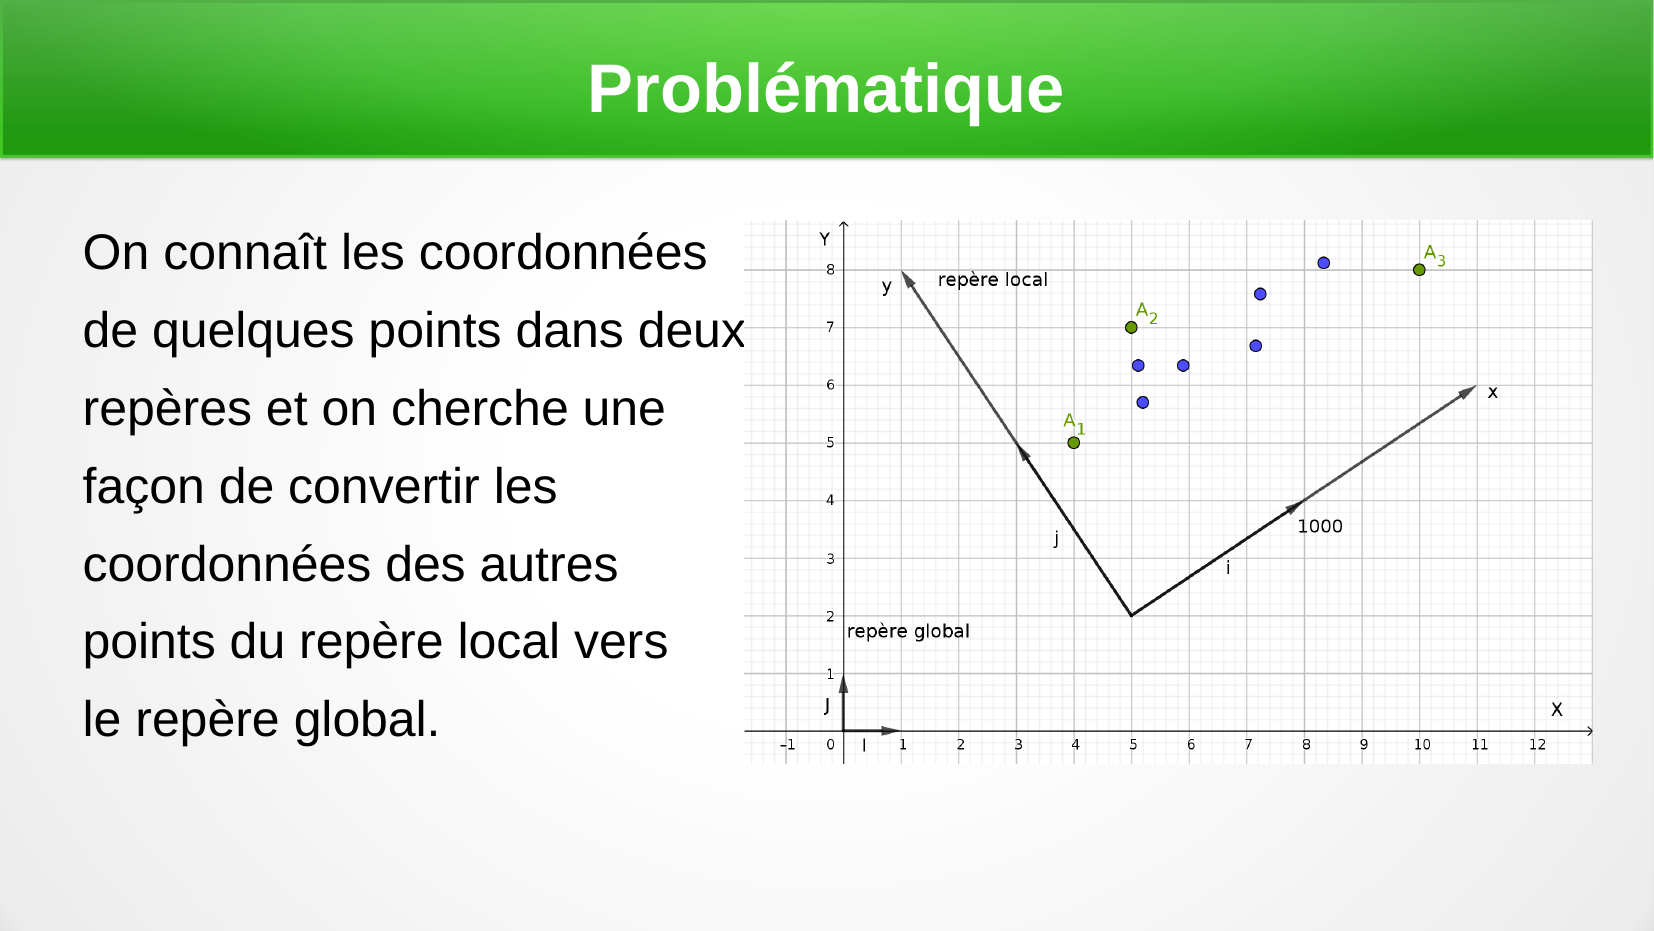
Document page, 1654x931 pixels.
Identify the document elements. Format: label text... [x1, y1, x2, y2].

picture [744, 220, 1593, 764]
list On connaît les coordonnées de quelques points dans deux repères et on cherche une façon de convertir les coordonnées des autres points du repère local vers le repère global. [82, 224, 744, 764]
title Problématique [82, 35, 1571, 142]
